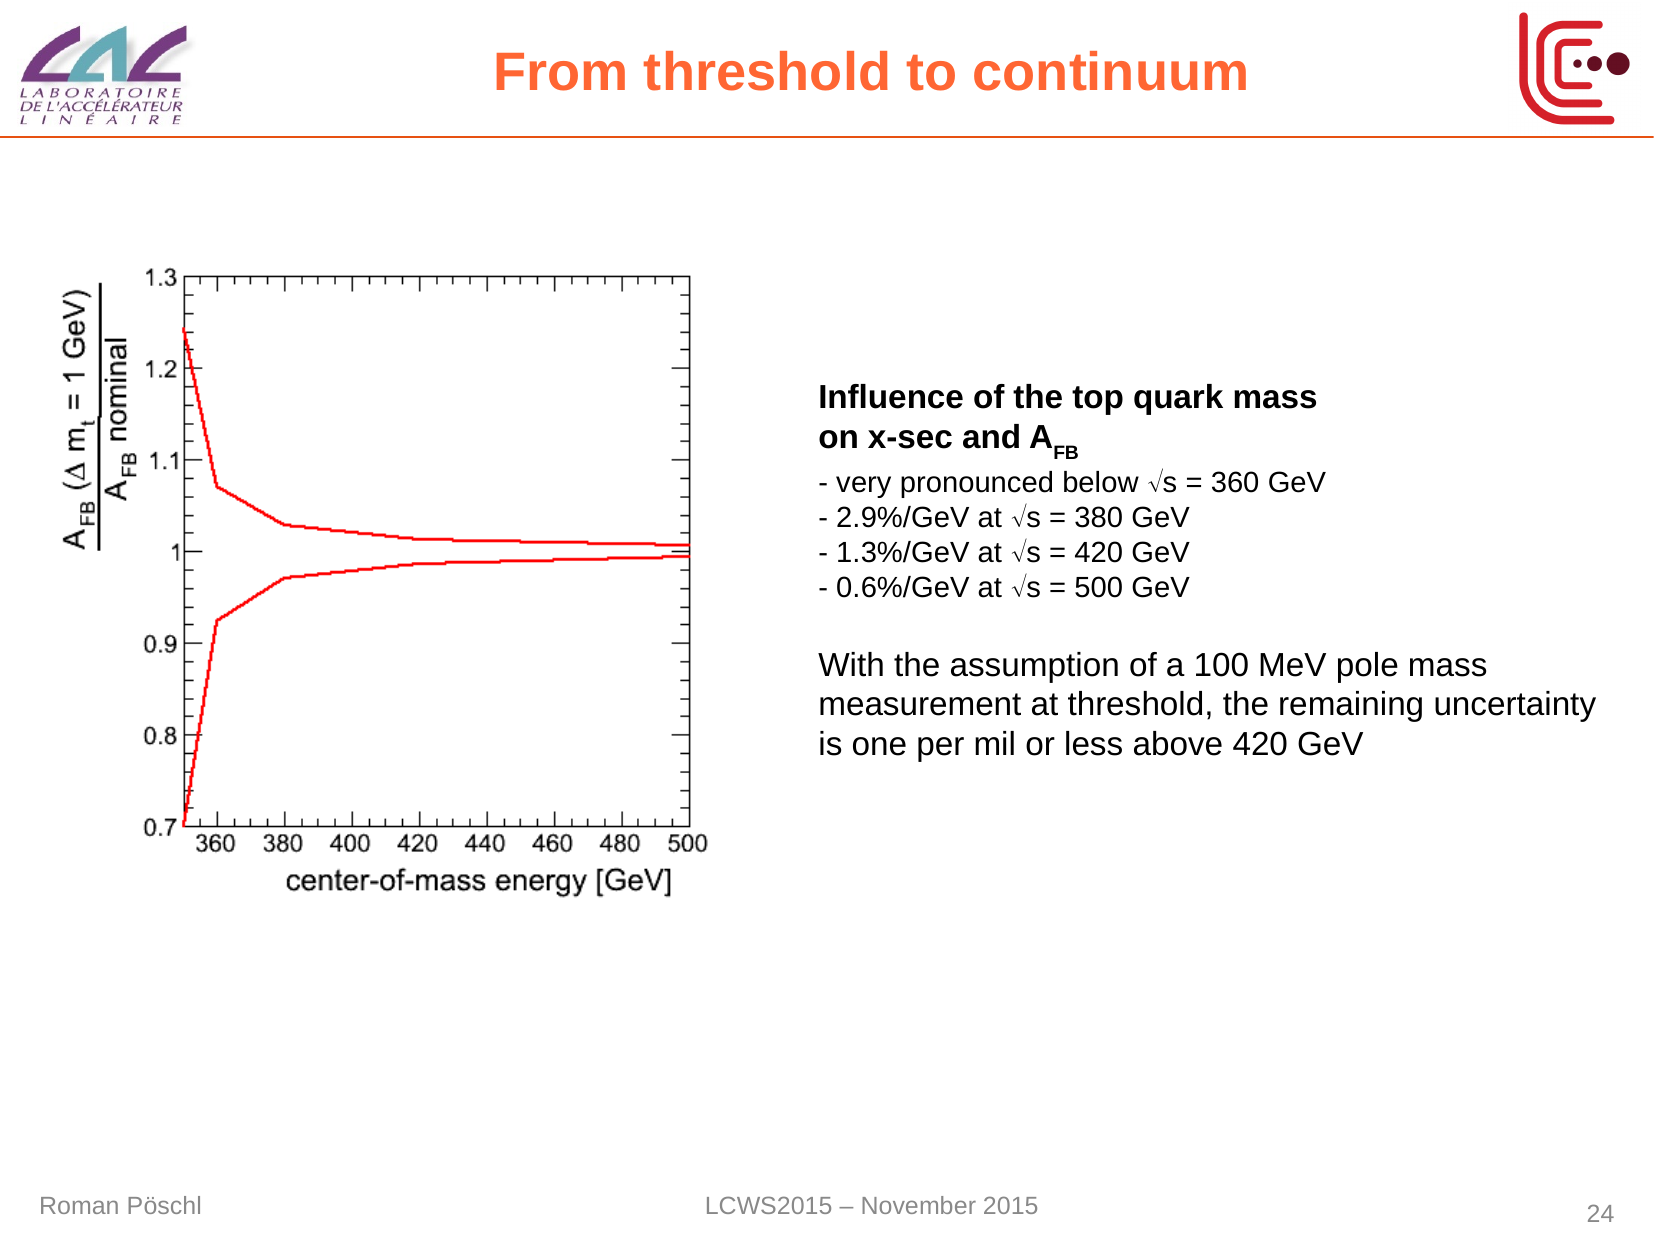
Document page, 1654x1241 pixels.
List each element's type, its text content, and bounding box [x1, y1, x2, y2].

text_box Influence of the top quark mass on x-sec and AFB - very pronounced below √s = 360 GeV - 2.9%/GeV at √s = 380 GeV - 1.3%/GeV at √s = 420 GeV - 0.6%/GeV at √s = 500 GeV With the assumption of a 100 MeV pole mass measurement at threshold, the remaining uncertainty is one per mil or less above 420 GeV [803, 367, 1654, 775]
picture [1508, 2, 1641, 135]
picture [13, 243, 725, 922]
picture [17, 22, 199, 127]
title From threshold to continuum [128, 29, 1617, 113]
